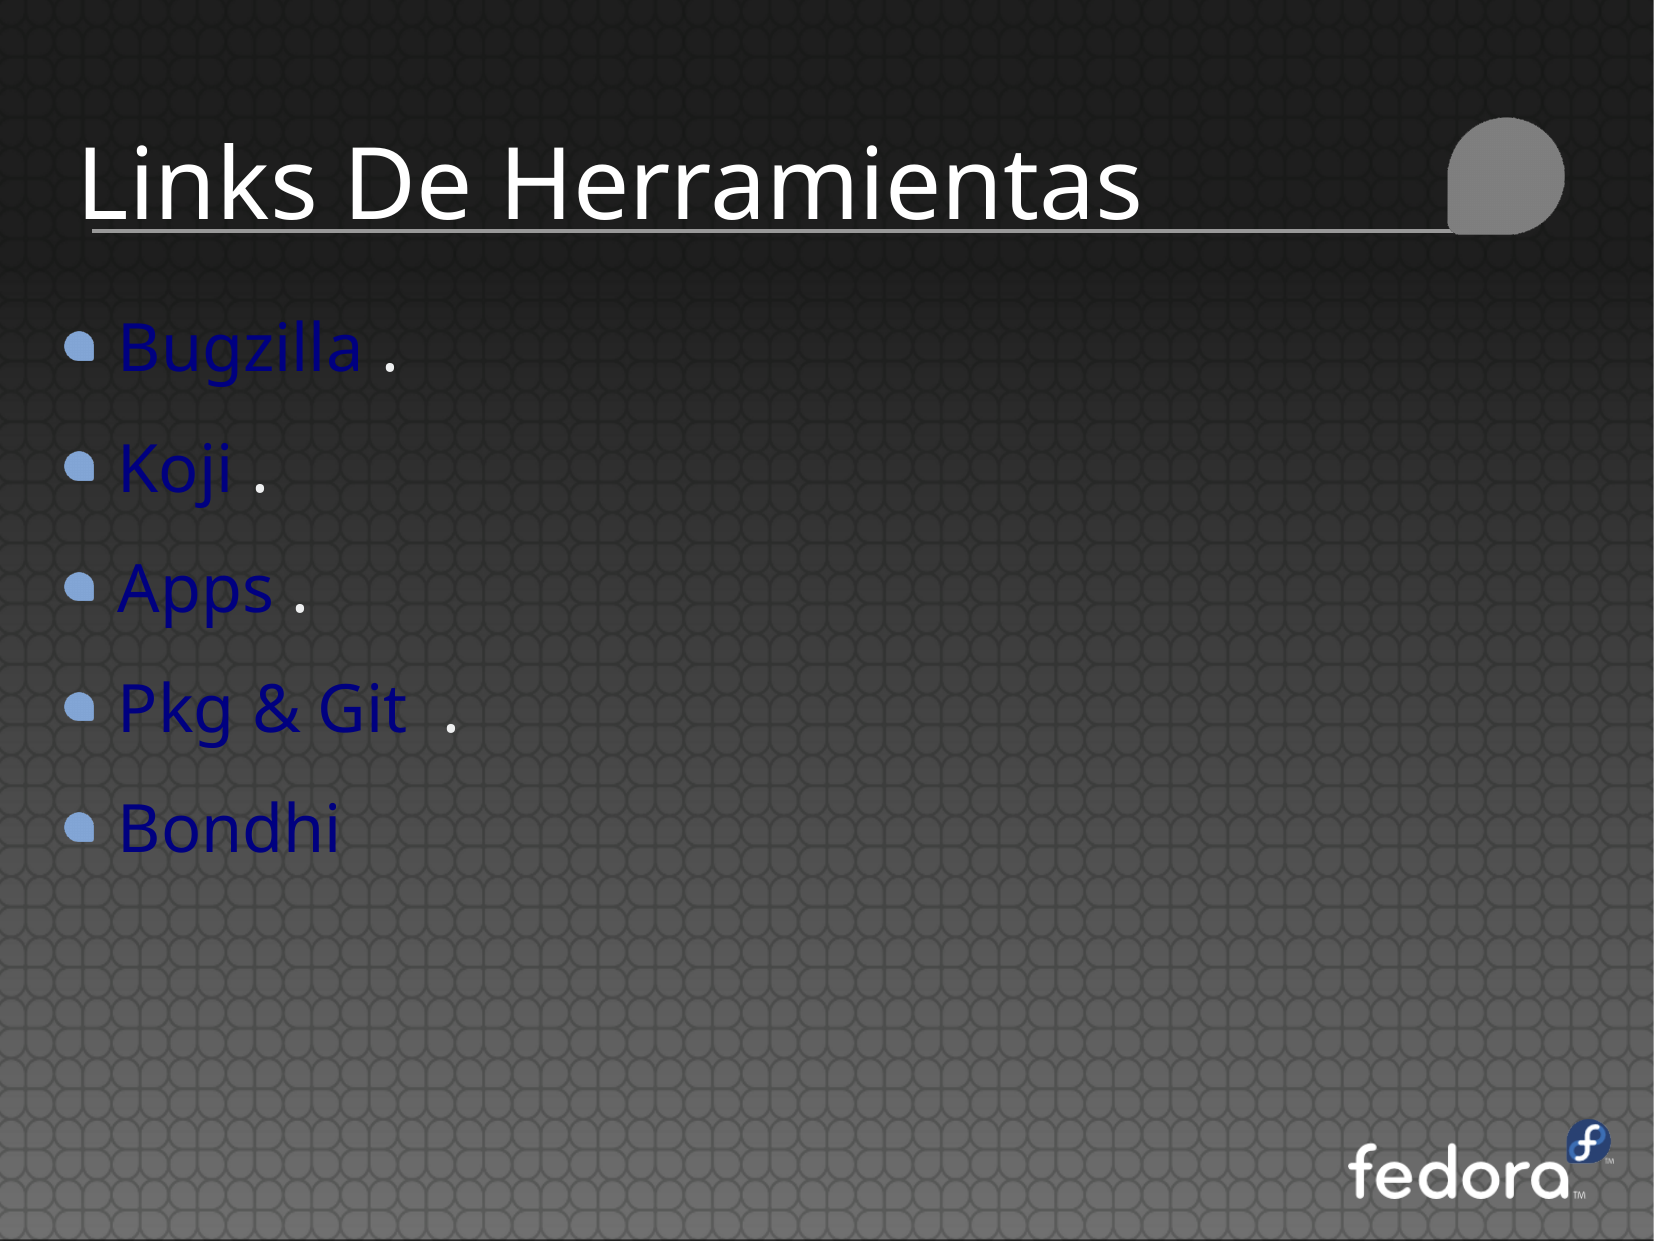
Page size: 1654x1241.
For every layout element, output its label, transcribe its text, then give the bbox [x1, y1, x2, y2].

title Links De Herramientas [76, 112, 1566, 249]
list Bugzilla . Koji . Apps . Pkg & Git . Bondhi [46, 300, 1536, 1105]
picture [0, 0, 1654, 1241]
